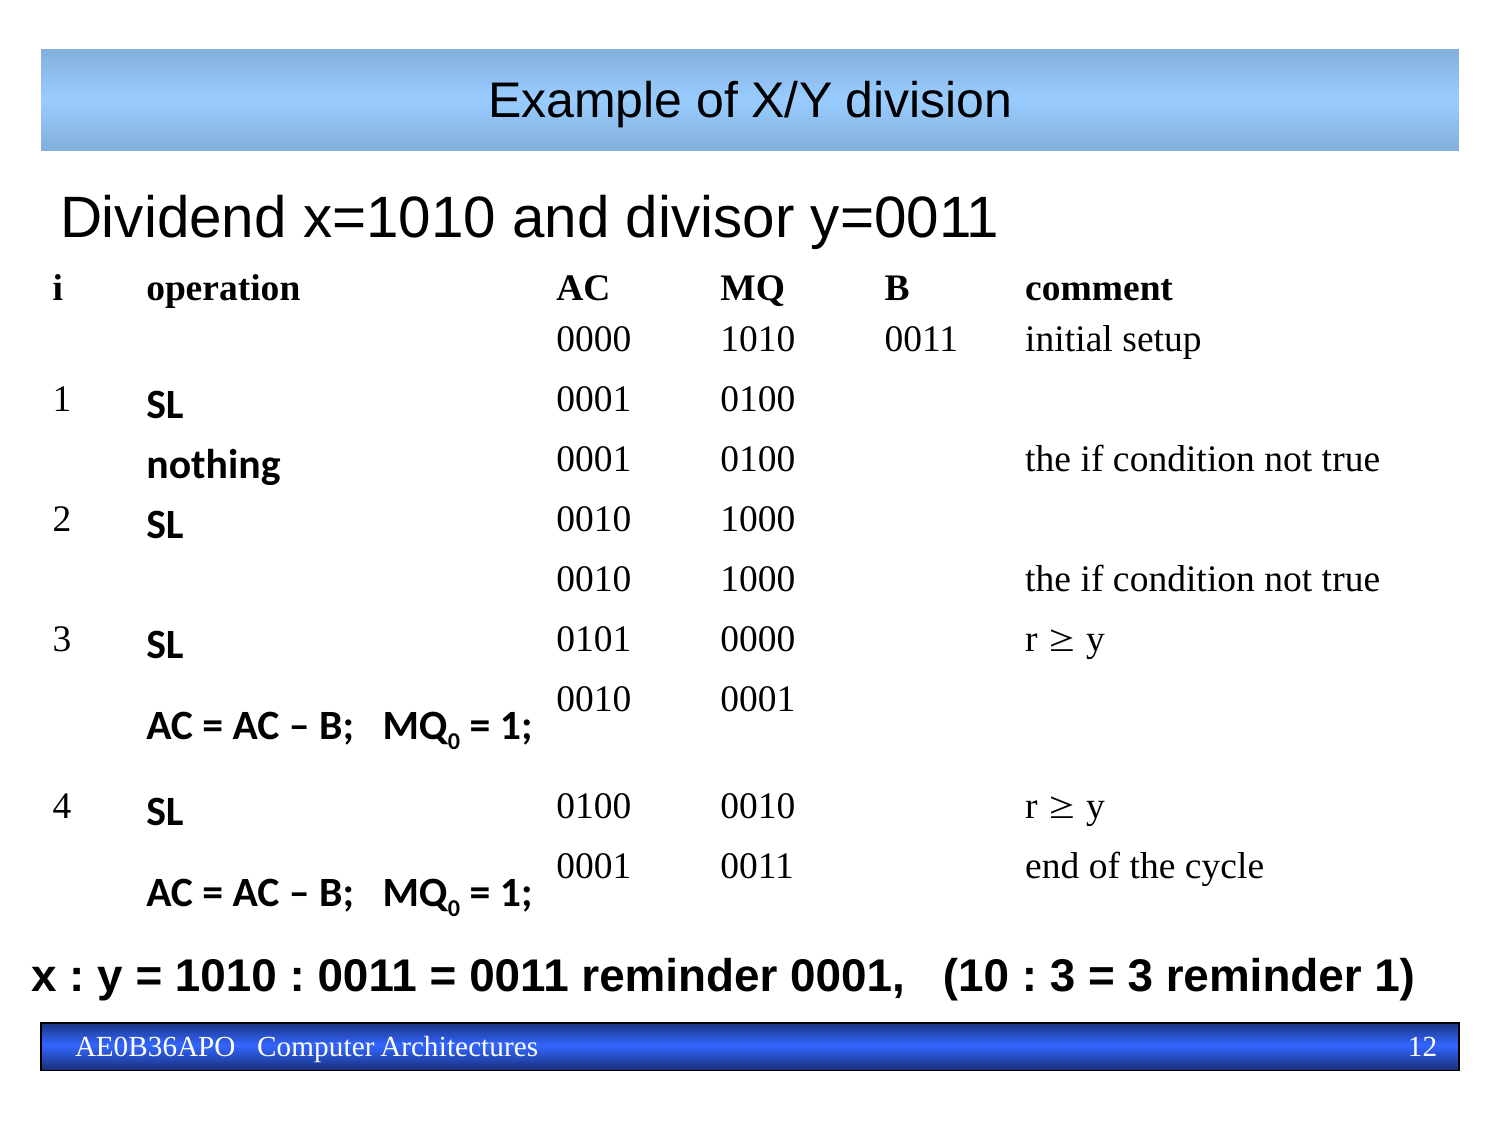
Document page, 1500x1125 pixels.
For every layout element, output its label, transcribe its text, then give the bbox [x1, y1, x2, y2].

table_cell [47, 558, 141, 618]
table_cell r  y [1020, 618, 1430, 678]
table_header i [47, 258, 141, 318]
table_header MQ [715, 258, 879, 318]
table_cell [879, 438, 1020, 498]
table_cell 0100 [715, 378, 879, 438]
table_cell [879, 498, 1020, 558]
table_cell [1020, 678, 1430, 785]
table_cell 0100 [551, 785, 715, 845]
table_cell [879, 378, 1020, 438]
table_cell 4 [47, 785, 141, 845]
table_cell 0011 [715, 845, 879, 937]
table_cell SL [141, 618, 551, 678]
table_cell AC = AC – B; MQ0 = 1; [141, 845, 551, 937]
table_cell [141, 318, 551, 378]
table_cell 0010 [715, 785, 879, 845]
table_cell 0000 [551, 318, 715, 378]
table_cell 0011 [879, 318, 1020, 378]
table_cell 1000 [715, 558, 879, 618]
table_cell [47, 845, 141, 937]
table_cell r  y [1020, 785, 1430, 845]
table_cell [879, 785, 1020, 845]
table_cell 0001 [551, 438, 715, 498]
table_cell 0010 [551, 498, 715, 558]
table_cell 0101 [551, 618, 715, 678]
table_cell 2 [47, 498, 141, 558]
table_cell the if condition not true [1020, 558, 1430, 618]
title Example of X/Y division [41, 49, 1459, 151]
table_cell 1000 [715, 498, 879, 558]
table_cell [1020, 498, 1430, 558]
table_cell the if condition not true [1020, 438, 1430, 498]
table_cell 0001 [551, 378, 715, 438]
table_cell 3 [47, 618, 141, 678]
table_header comment [1020, 258, 1430, 318]
table_cell initial setup [1020, 318, 1430, 378]
table_cell 1 [47, 378, 141, 438]
table_cell AC = AC – B; MQ0 = 1; [141, 678, 551, 785]
table_cell SL [141, 498, 551, 558]
table_cell 0000 [715, 618, 879, 678]
table_cell 1010 [715, 318, 879, 378]
table_cell nothing [141, 438, 551, 498]
table_cell [47, 678, 141, 785]
text_box x : y = 1010 : 0011 = 0011 reminder 0001, (10 : 3 = 3 reminder 1) [0, 937, 1500, 1008]
table_cell 0001 [551, 845, 715, 937]
table_cell end of the cycle [1020, 845, 1430, 937]
table_cell [47, 318, 141, 378]
table_header operation [141, 258, 551, 318]
text_box Dividend x=1010 and divisor y=0011 [24, 171, 1016, 249]
table_cell SL [141, 378, 551, 438]
table_header B [879, 258, 1020, 318]
table_cell 0001 [715, 678, 879, 785]
table_cell [47, 438, 141, 498]
table_cell [1020, 378, 1430, 438]
table_cell [141, 558, 551, 618]
table_cell SL [141, 785, 551, 845]
table_cell 0010 [551, 558, 715, 618]
table_cell 0010 [551, 678, 715, 785]
table_header AC [551, 258, 715, 318]
table_cell [879, 558, 1020, 618]
table_cell [879, 845, 1020, 937]
table_cell [879, 618, 1020, 678]
table_cell [879, 678, 1020, 785]
table_cell 0100 [715, 438, 879, 498]
